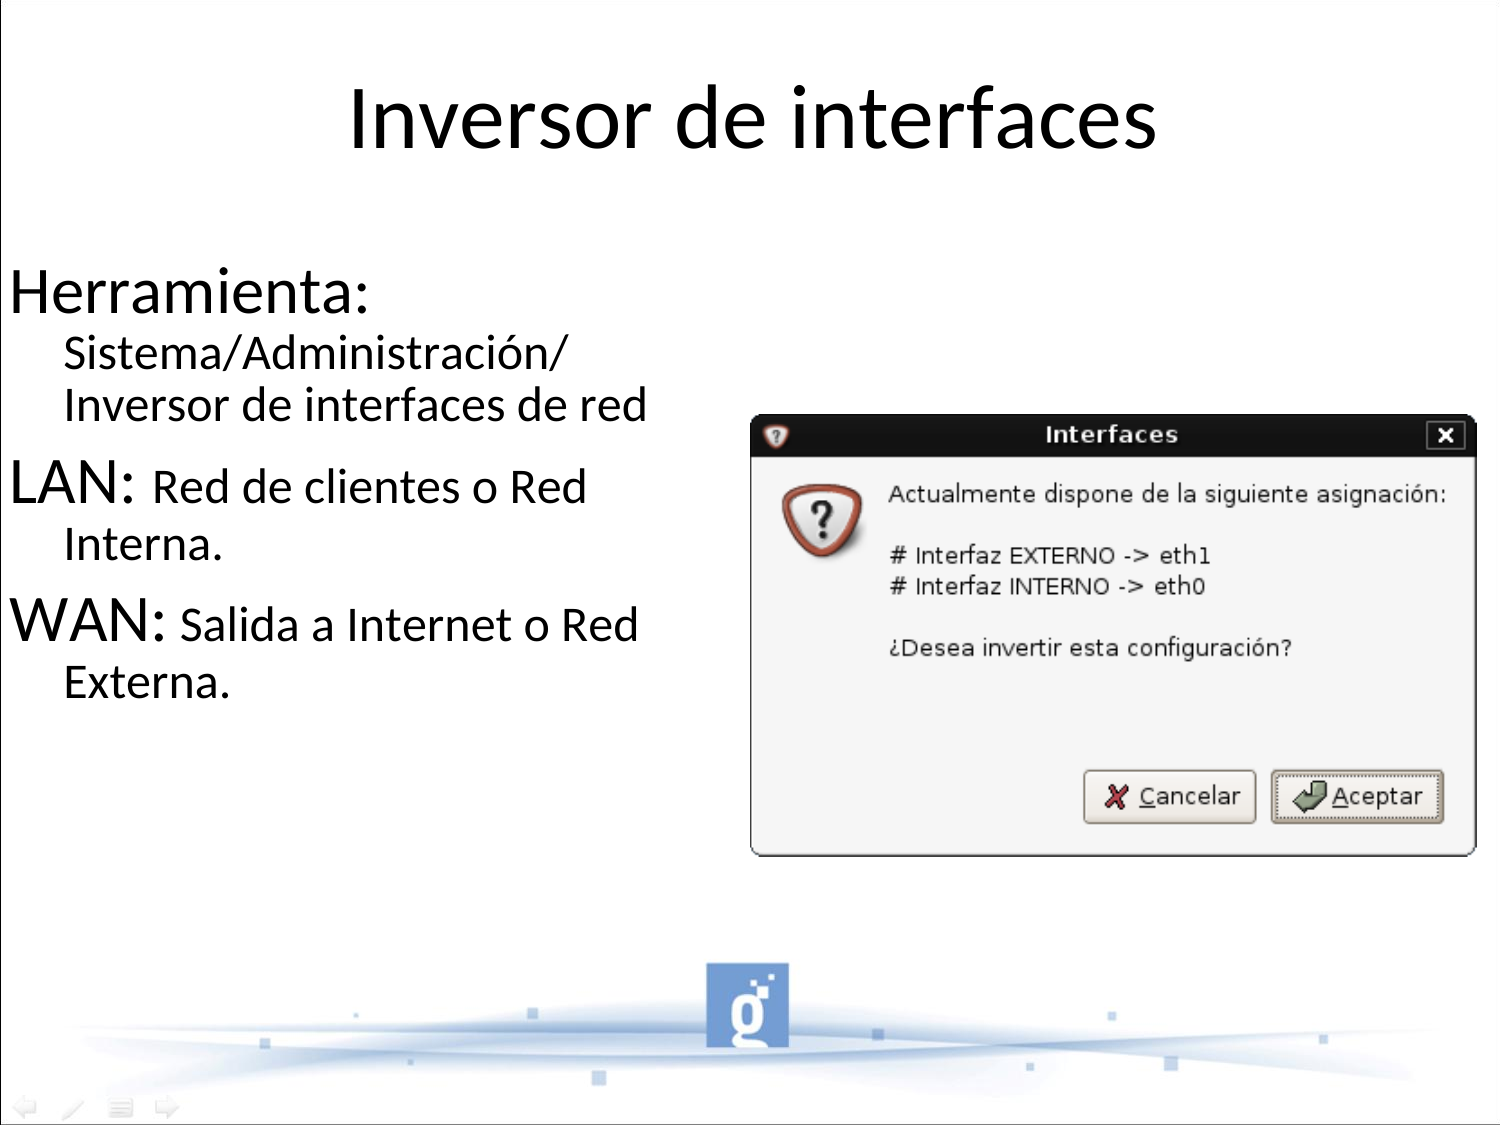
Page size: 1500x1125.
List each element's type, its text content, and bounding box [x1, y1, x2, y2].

list Herramienta: Sistema/Administración/Inversor de interfaces de red LAN: Red de clientes o Red Interna. WAN: Salida a Internet o Red Externa. [9, 261, 736, 1080]
title Inversor de interfaces [9, 27, 1498, 220]
picture [0, 0, 1500, 1125]
